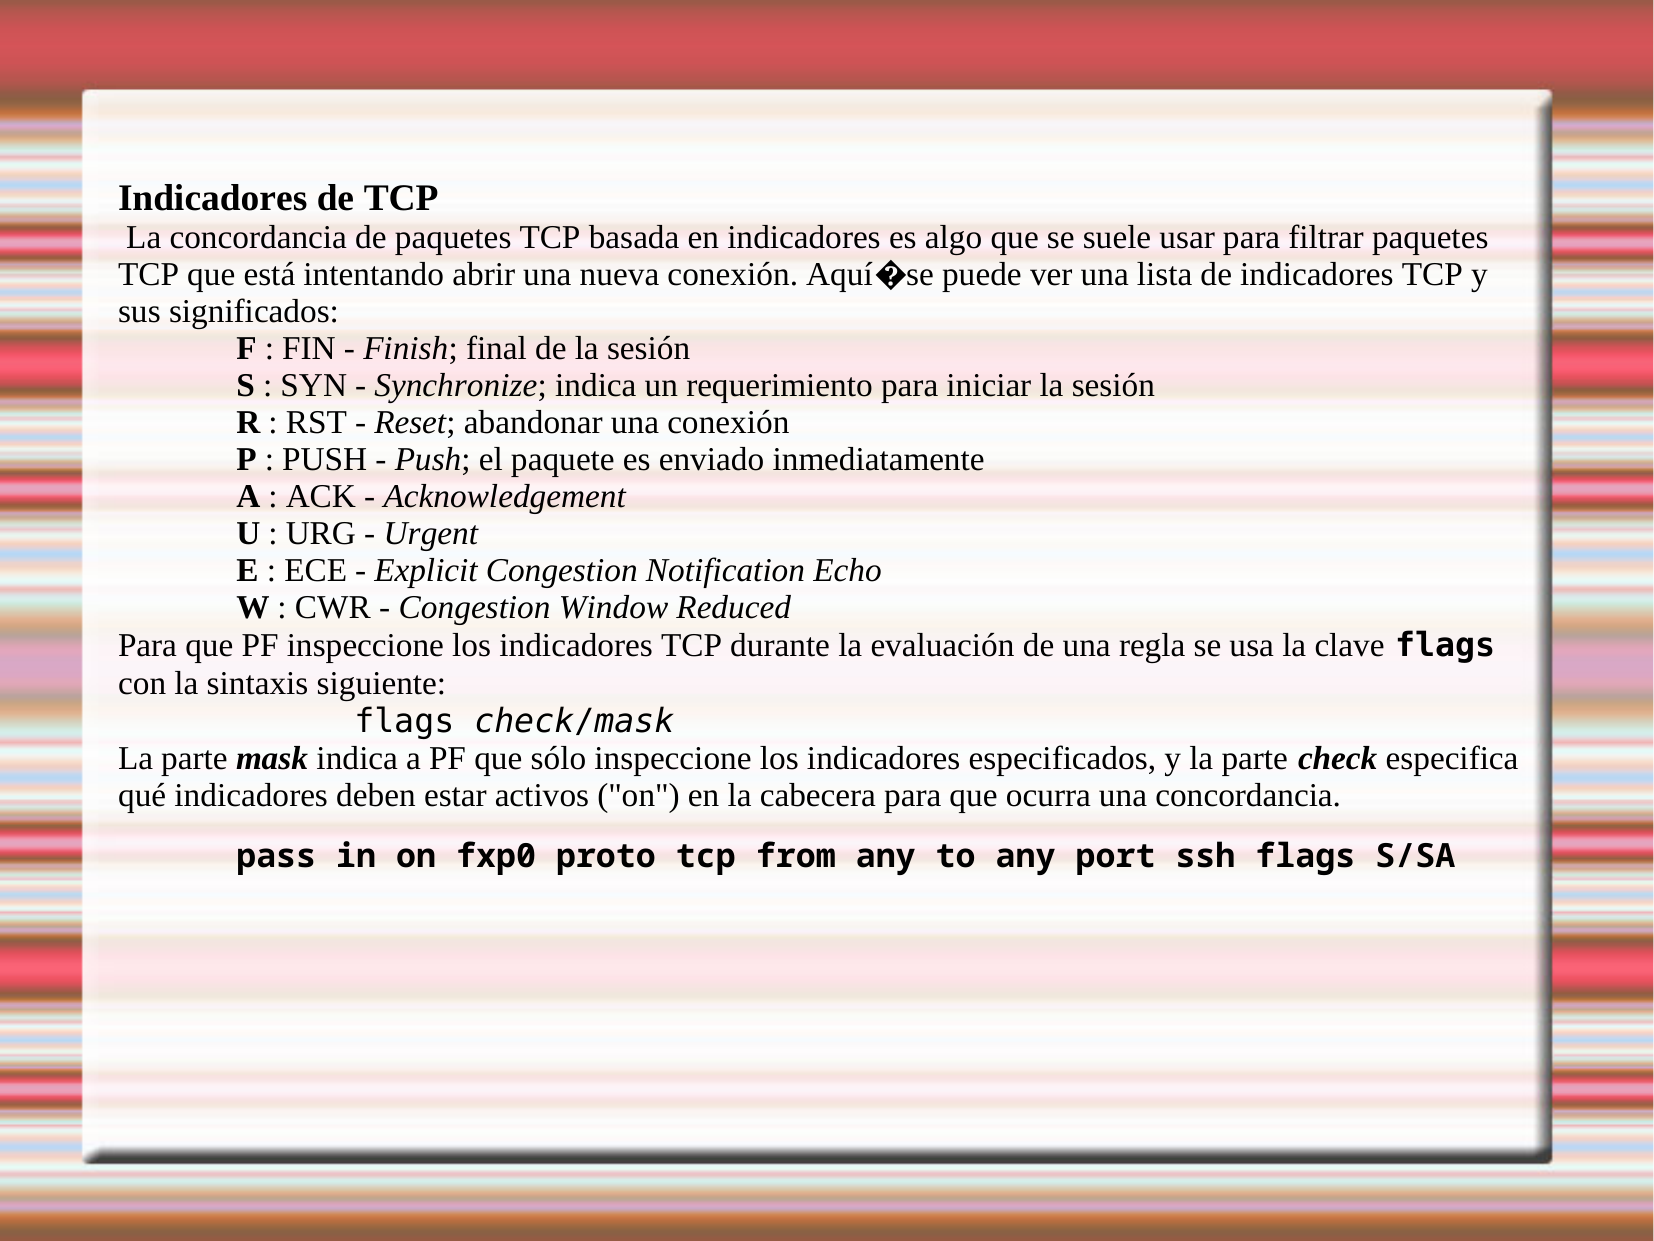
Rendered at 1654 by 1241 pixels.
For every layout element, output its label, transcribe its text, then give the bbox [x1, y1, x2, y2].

picture [0, 0, 1654, 1241]
text_box Indicadores de TCP La concordancia de paquetes TCP basada en indicadores es algo que se suele usar para filtrar paquetes TCP que está intentando abrir una nueva conexión. Aquí�se puede ver una lista de indicadores TCP y sus significados: F : FIN - Finish; final de la sesión S : SYN - Synchronize; indica un requerimiento para iniciar la sesión R : RST - Reset; abandonar una conexión P : PUSH - Push; el paquete es enviado inmediatamente A : ACK - Acknowledgement U : URG - Urgent E : ECE - Explicit Congestion Notification Echo W : CWR - Congestion Window Reduced Para que PF inspeccione los indicadores TCP durante la evaluación de una regla se usa la clave flags con la sintaxis siguiente: flags check/mask La parte mask indica a PF que sólo inspeccione los indicadores especificados, y la parte check especifica qué indicadores deben estar activos ("on") en la cabecera para que ocurra una concordancia. pass in on fxp0 proto tcp from any to any port ssh flags S/SA [118, 177, 1536, 1065]
